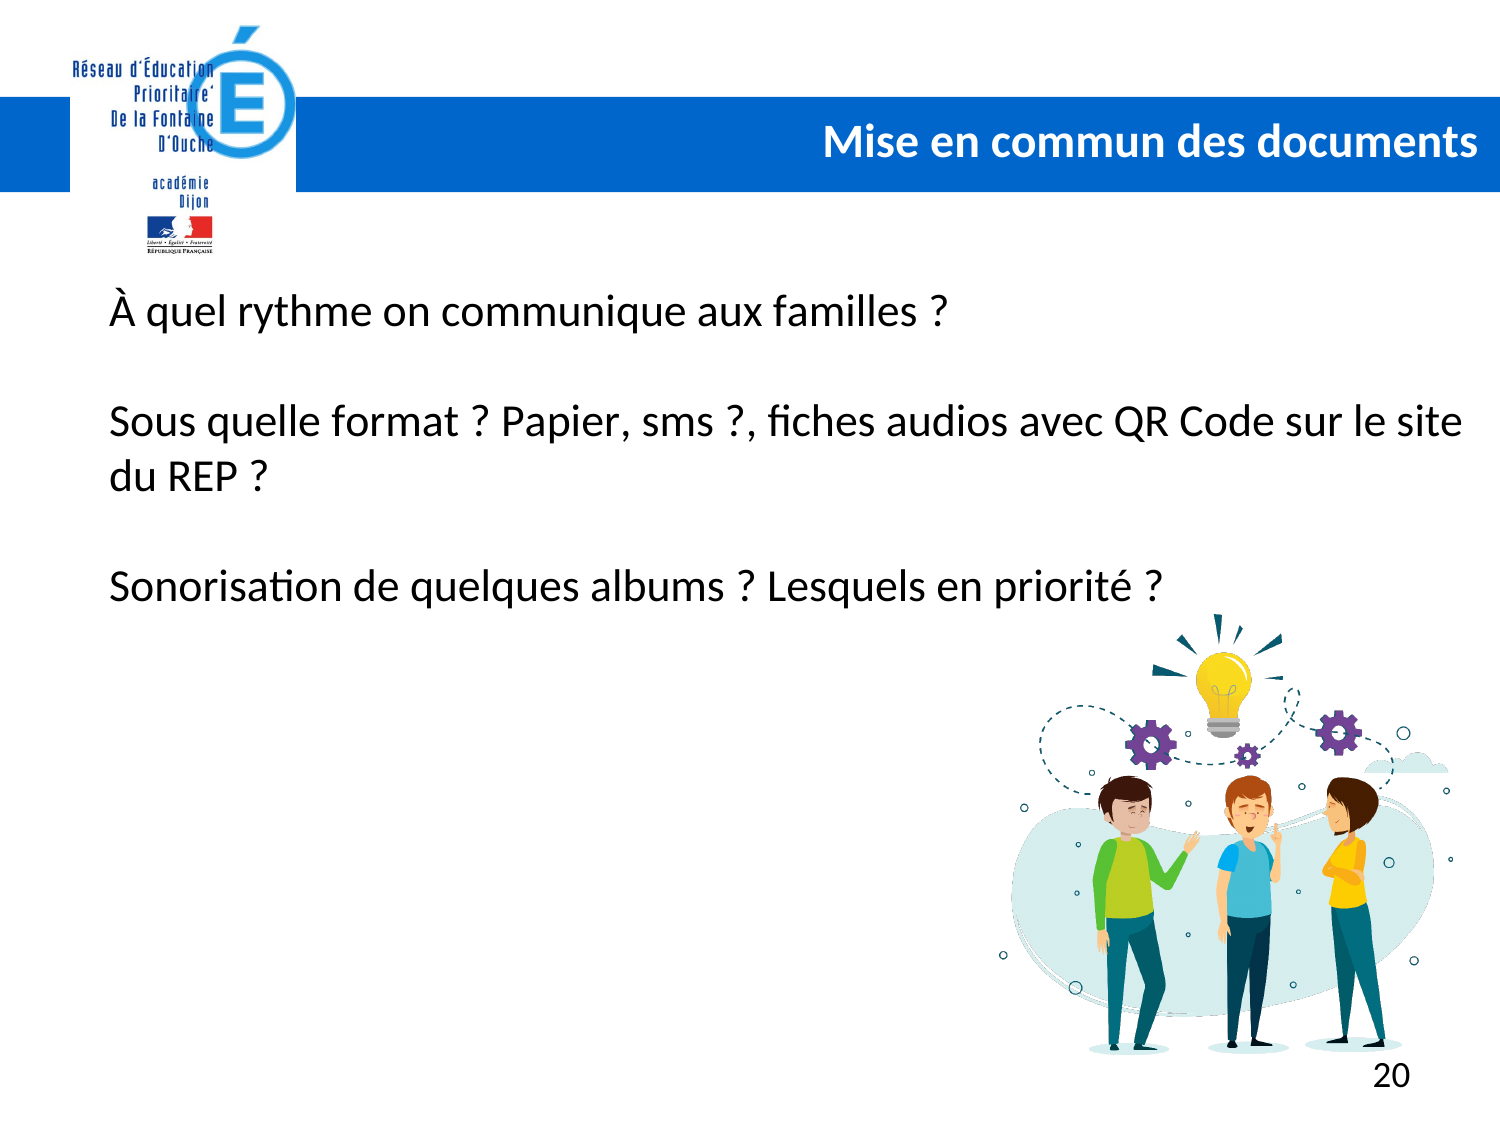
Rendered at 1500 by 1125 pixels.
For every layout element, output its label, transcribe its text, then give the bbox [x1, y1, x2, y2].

picture [70, 23, 296, 260]
text_box À quel rythme on communique aux familles ? Sous quelle format ? Papier, sms ?, fiches audios avec QR Code sur le site du REP ? Sonorisation de quelques albums ? Lesquels en priorité ? [94, 273, 1500, 414]
text_box <numéro> [1074, 1055, 1426, 1103]
text_box Mise en commun des documents [265, 45, 1495, 233]
picture [999, 614, 1453, 1055]
